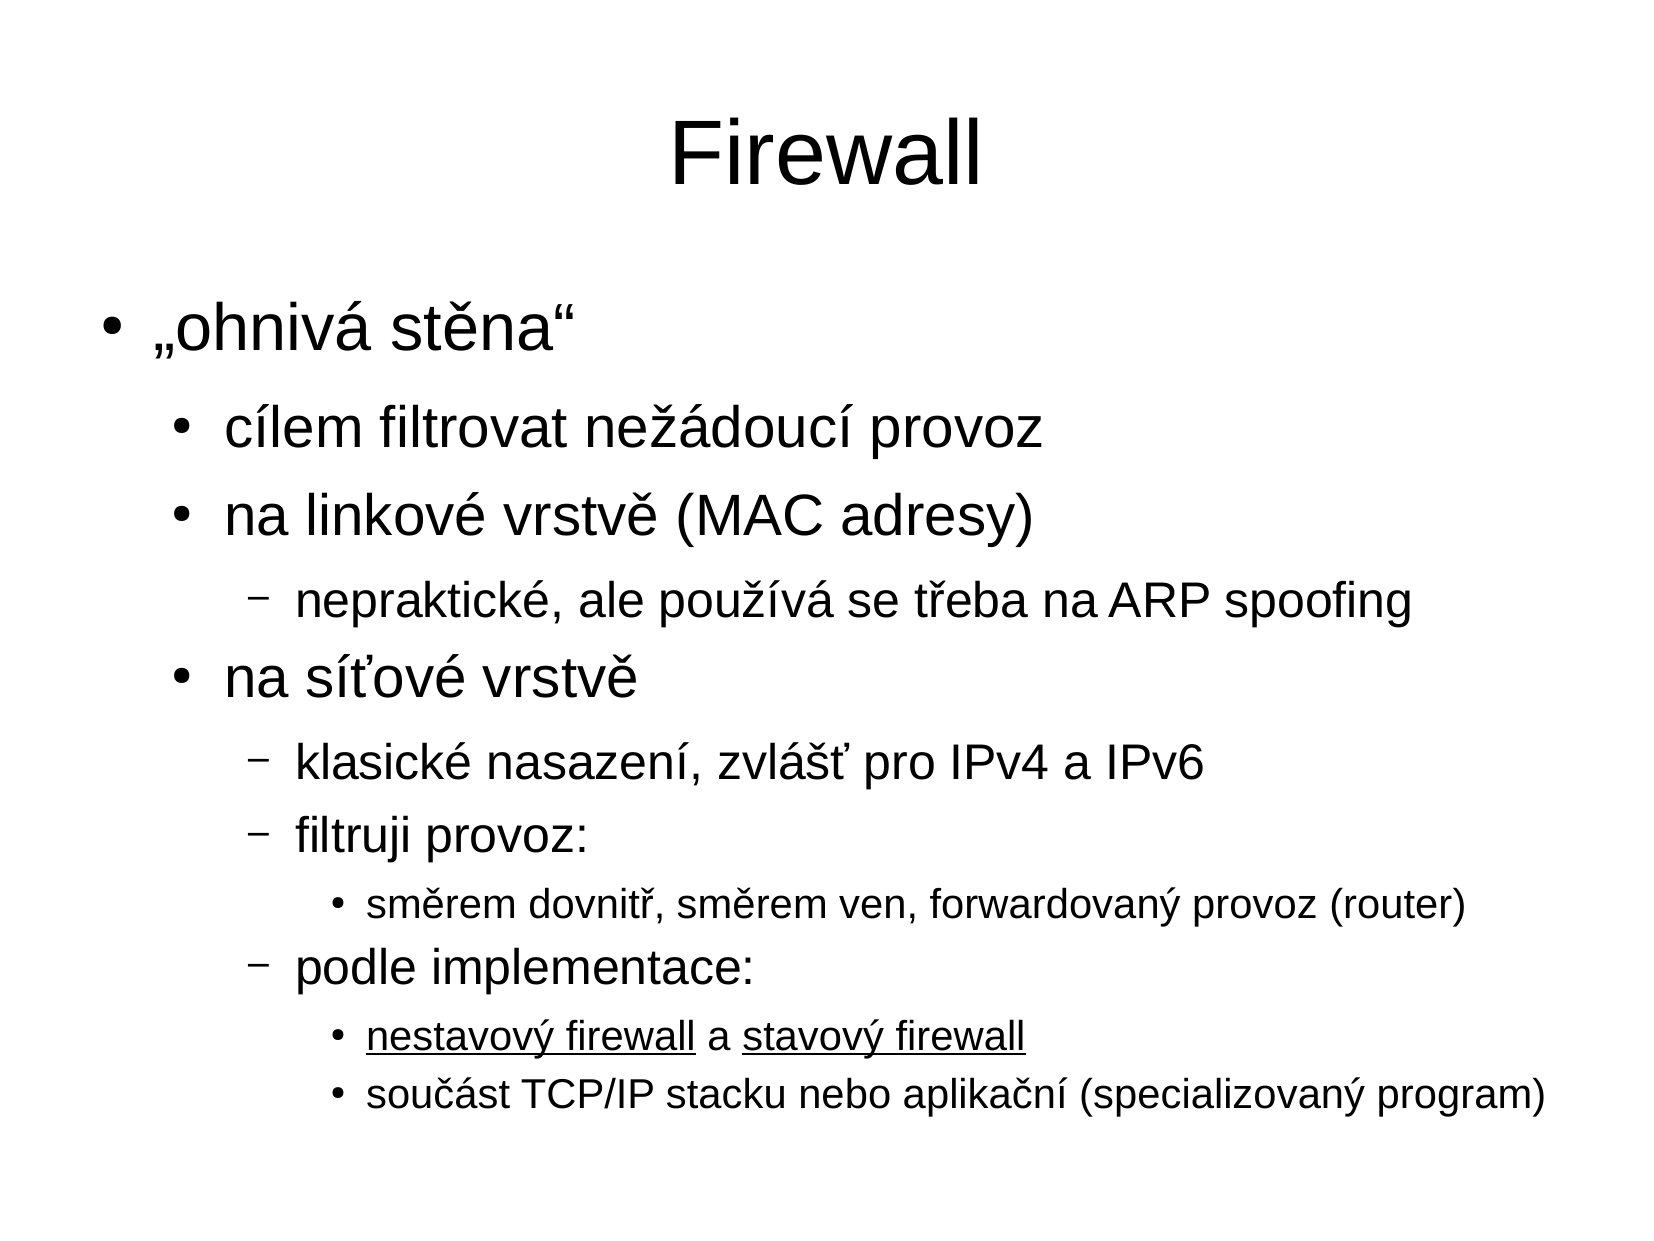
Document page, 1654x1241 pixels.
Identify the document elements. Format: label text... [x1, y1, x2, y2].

title Firewall [82, 56, 1571, 250]
list „ohnivá stěna“ cílem filtrovat nežádoucí provoz na linkové vrstvě (MAC adresy) nepraktické, ale používá se třeba na ARP spoofing na síťové vrstvě klasické nasazení, zvlášť pro IPv4 a IPv6 filtruji provoz: směrem dovnitř, směrem ven, forwardovaný provoz (router) podle implementace: nestavový firewall a stavový firewall součást TCP/IP stacku nebo aplikační (specializovaný program) [82, 290, 1571, 1118]
